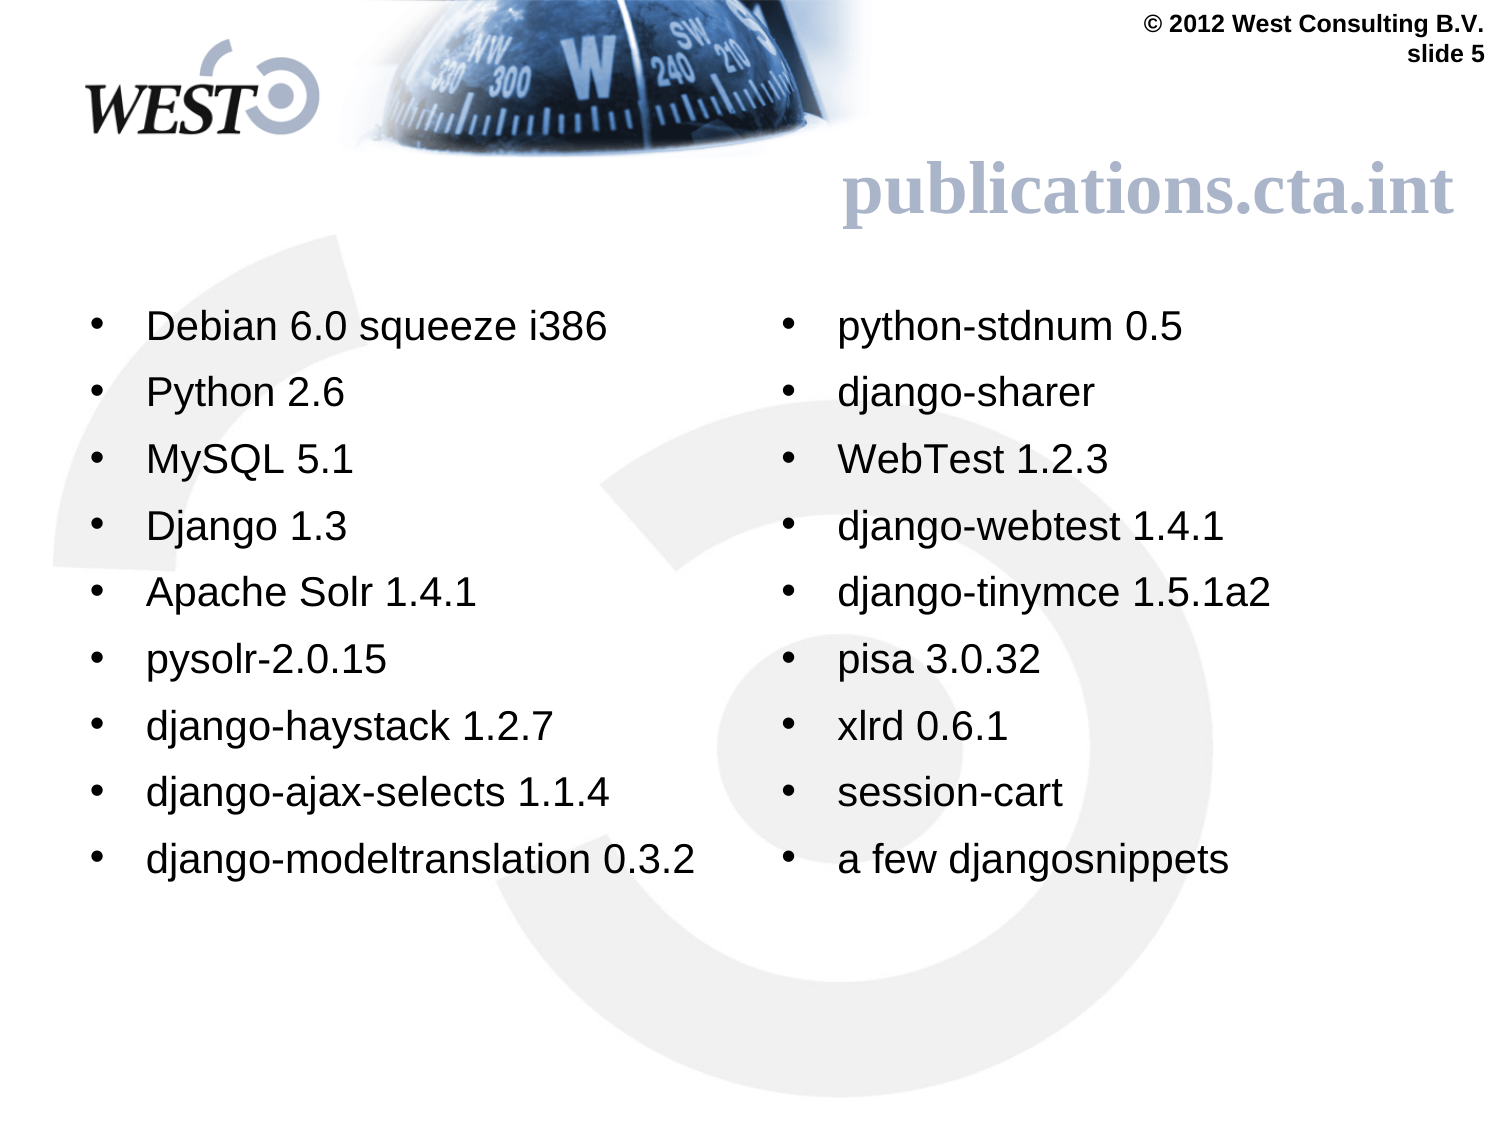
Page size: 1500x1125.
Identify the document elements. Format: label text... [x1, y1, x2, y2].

list python-stdnum 0.5 django-sharer WebTest 1.2.3 django-webtest 1.4.1 django-tinymce 1.5.1a2 pisa 3.0.32 xlrd 0.6.1 session-cart a few djangosnippets [766, 290, 1426, 944]
picture [82, 0, 904, 125]
picture [53, 242, 1424, 1125]
list Debian 6.0 squeeze i386 Python 2.6 MySQL 5.1 Django 1.3 Apache Solr 1.4.1 pysolr-2.0.15 django-haystack 1.2.7 django-ajax-selects 1.1.4 django-modeltranslation 0.3.2 [75, 290, 734, 944]
title publications.cta.int [49, 125, 1471, 242]
